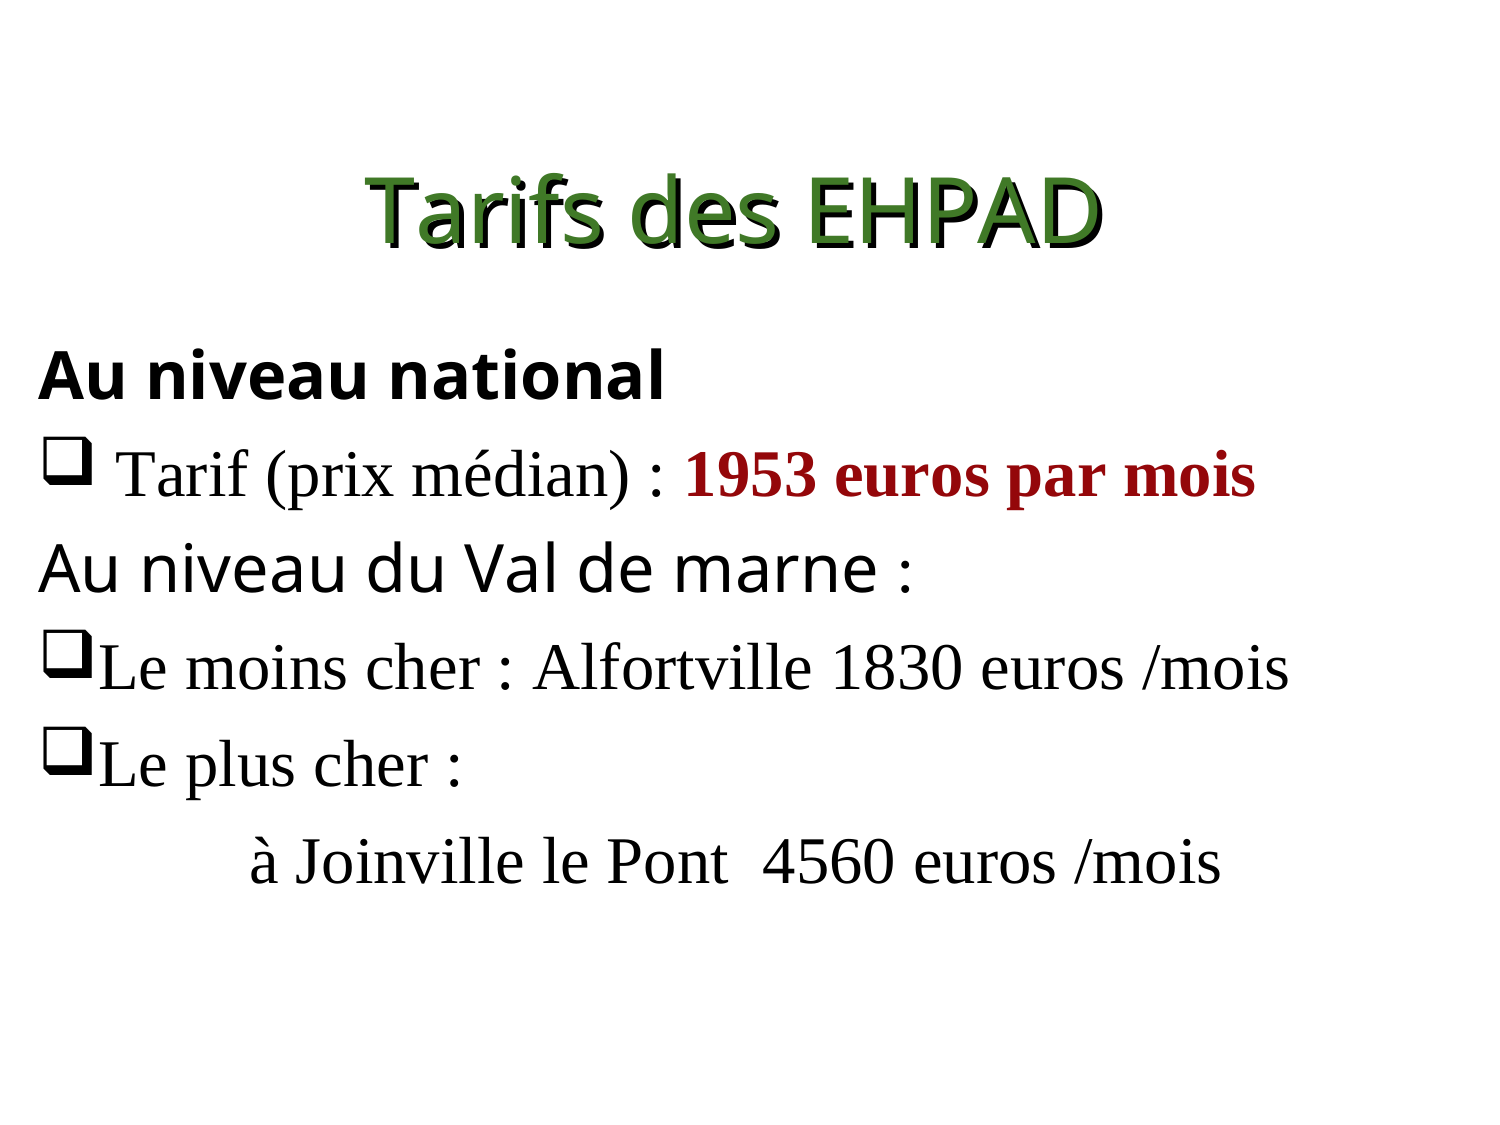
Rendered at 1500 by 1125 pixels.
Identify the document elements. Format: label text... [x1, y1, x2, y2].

list Au niveau national Tarif (prix médian) : 1953 euros par mois Au niveau du Val de marne : Le moins cher : Alfortville 1830 euros /mois Le plus cher : à Joinville le Pont 4560 euros /mois [23, 324, 1465, 1000]
title Tarifs des EHPAD [112, 99, 1388, 288]
